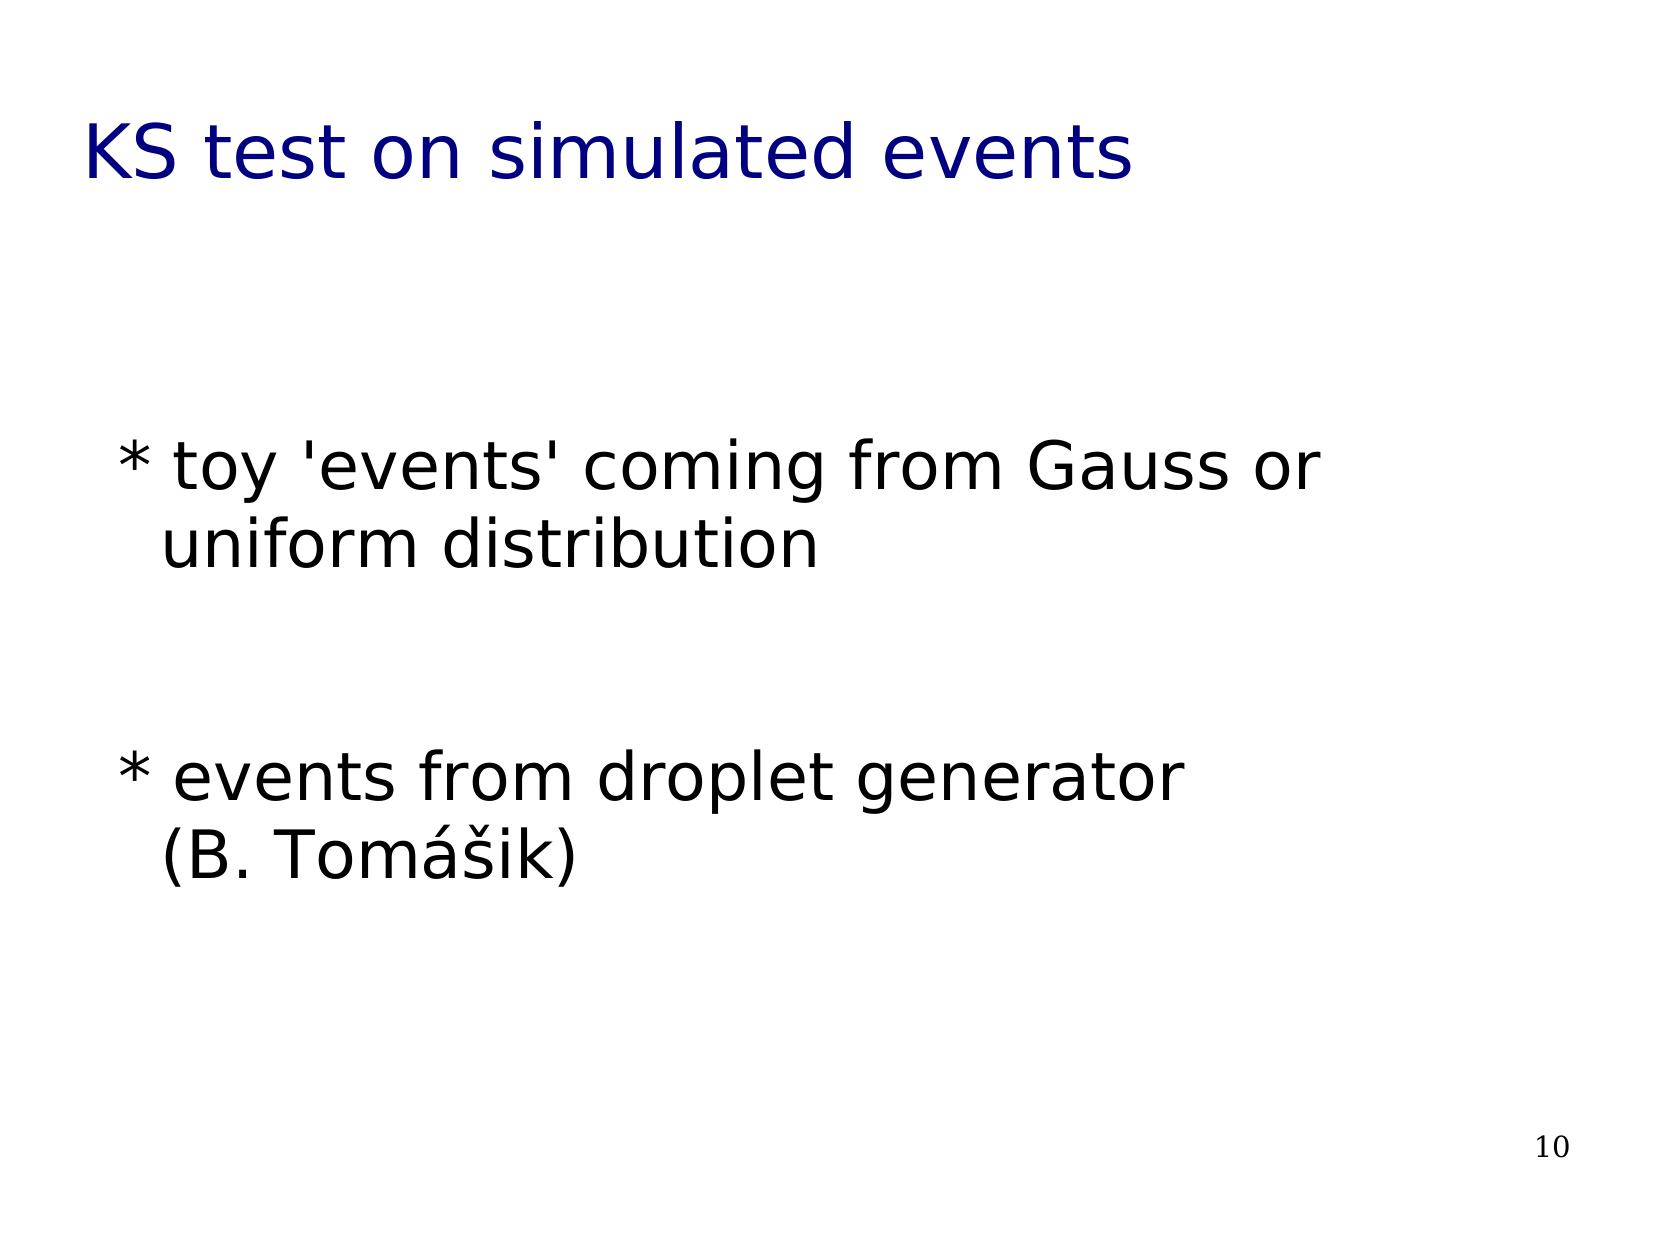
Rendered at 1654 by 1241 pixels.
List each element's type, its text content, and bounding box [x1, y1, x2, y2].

subtitle * toy 'events' coming from Gauss or uniform distribution * events from droplet generator (B. Tomášik) [82, 297, 1571, 1102]
title KS test on simulated events [82, 56, 1571, 250]
